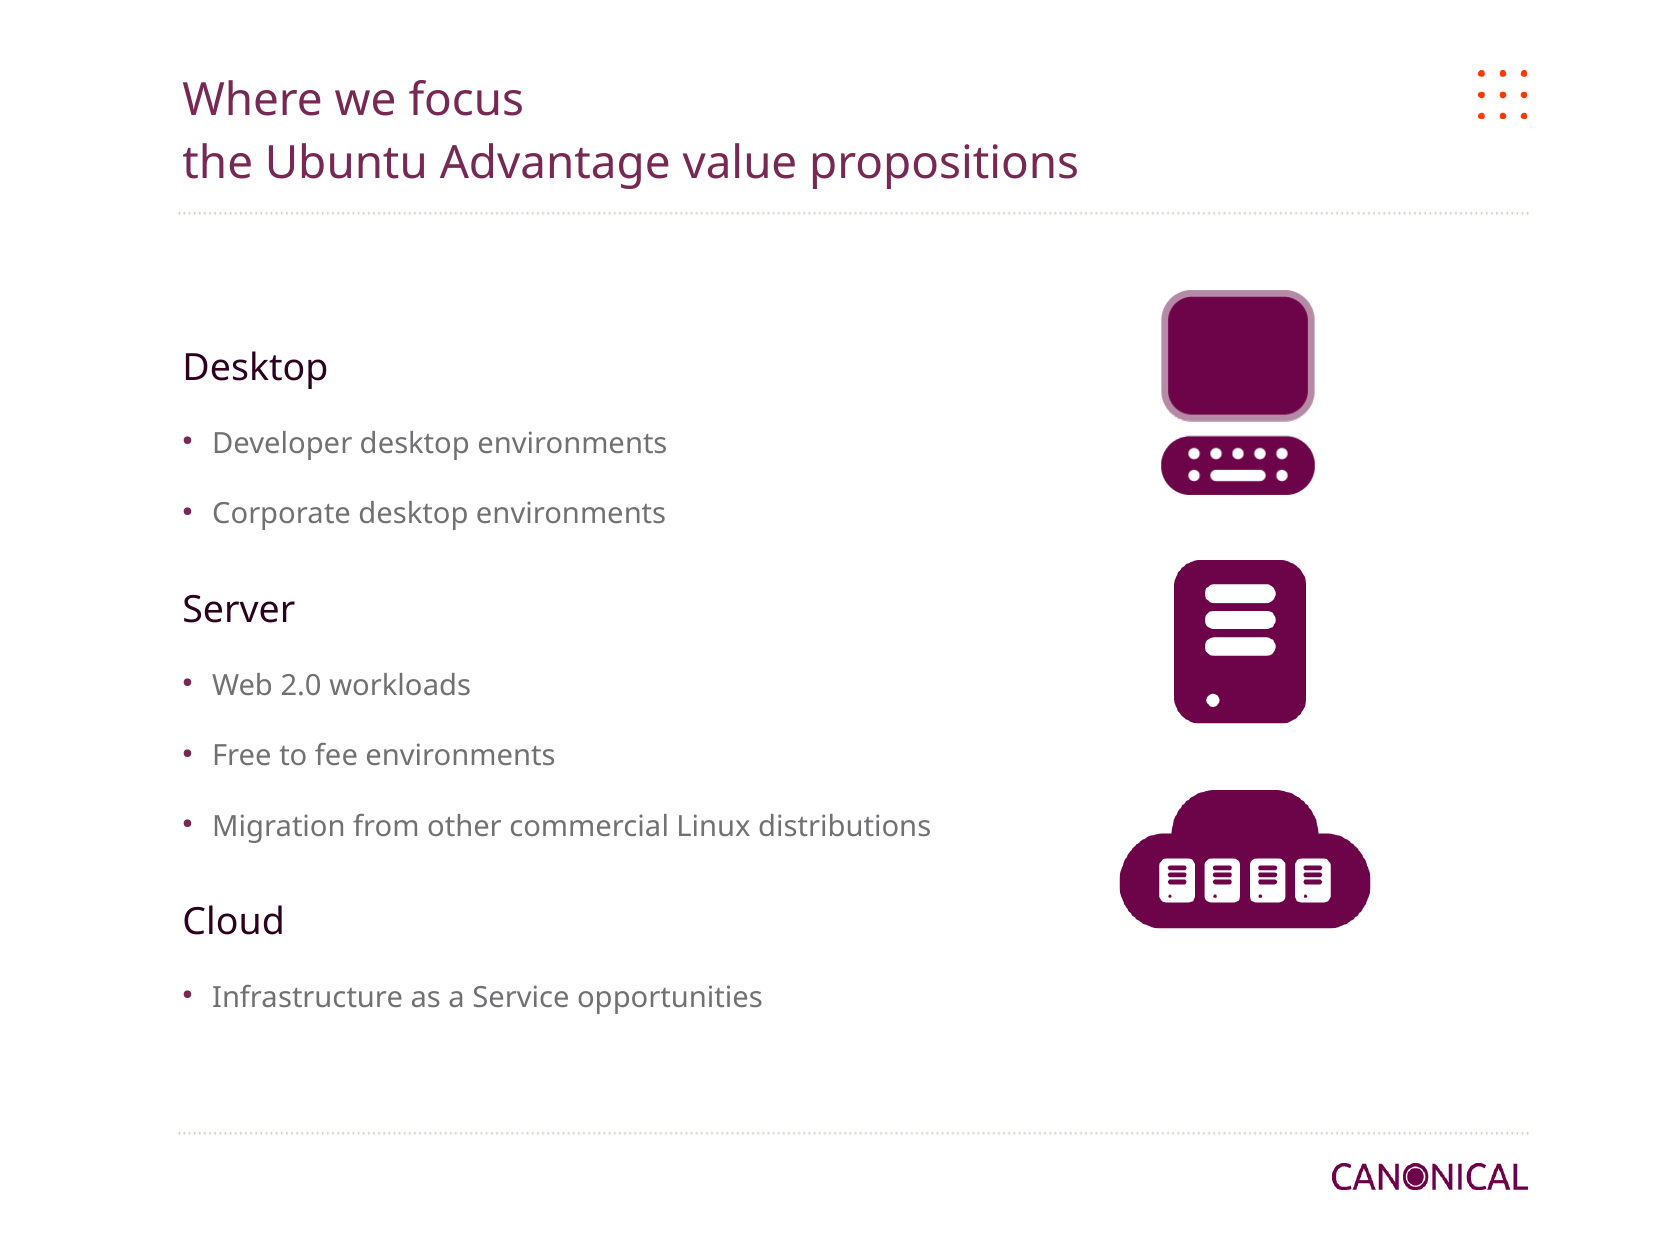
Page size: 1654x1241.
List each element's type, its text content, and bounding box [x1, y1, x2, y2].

picture [1332, 1163, 1528, 1190]
text_box Desktop Developer desktop environments Corporate desktop environments Server Web 2.0 workloads Free to fee environments Migration from other commercial Linux distributions Cloud Infrastructure as a Service opportunities [167, 312, 1482, 1093]
picture [1478, 70, 1527, 119]
picture [177, 1129, 1532, 1136]
picture [1137, 282, 1338, 503]
picture [1116, 785, 1374, 932]
text_box Where we focus the Ubuntu Advantage value propositions [167, 59, 1070, 178]
picture [177, 209, 1532, 216]
picture [1170, 556, 1310, 728]
